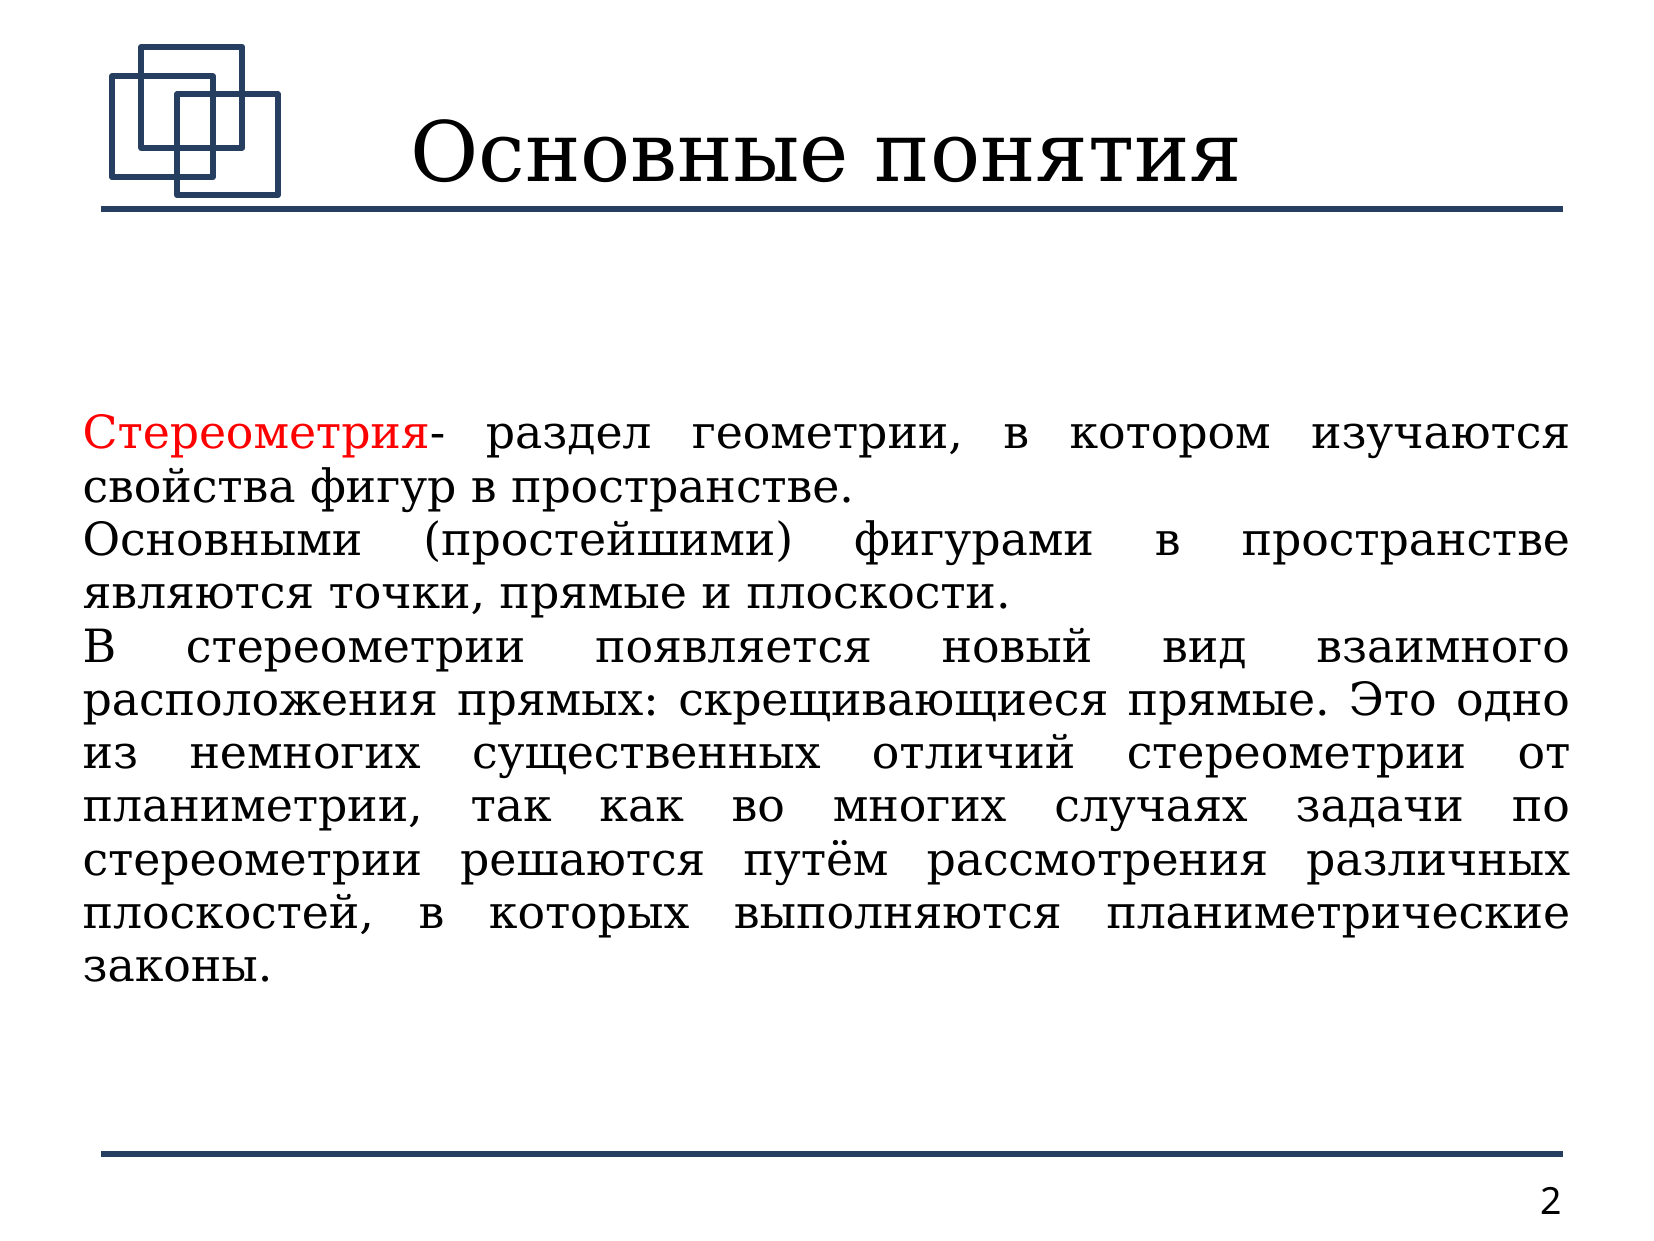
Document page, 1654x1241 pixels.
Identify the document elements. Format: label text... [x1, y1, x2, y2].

subtitle Стереометрия- раздел геометрии, в котором изучаются свойства фигур в пространстве. Основными (простейшими) фигурами в пространстве являются точки, прямые и плоскости. В стереометрии появляется новый вид взаимного расположения прямых: скрещивающиеся прямые. Это одно из немногих существенных отличий стереометрии от планиметрии, так как во многих случаях задачи по стереометрии решаются путём рассмотрения различных плоскостей, в которых выполняются планиметрические законы. [82, 290, 1571, 1109]
title Основные понятия [82, 49, 1571, 257]
